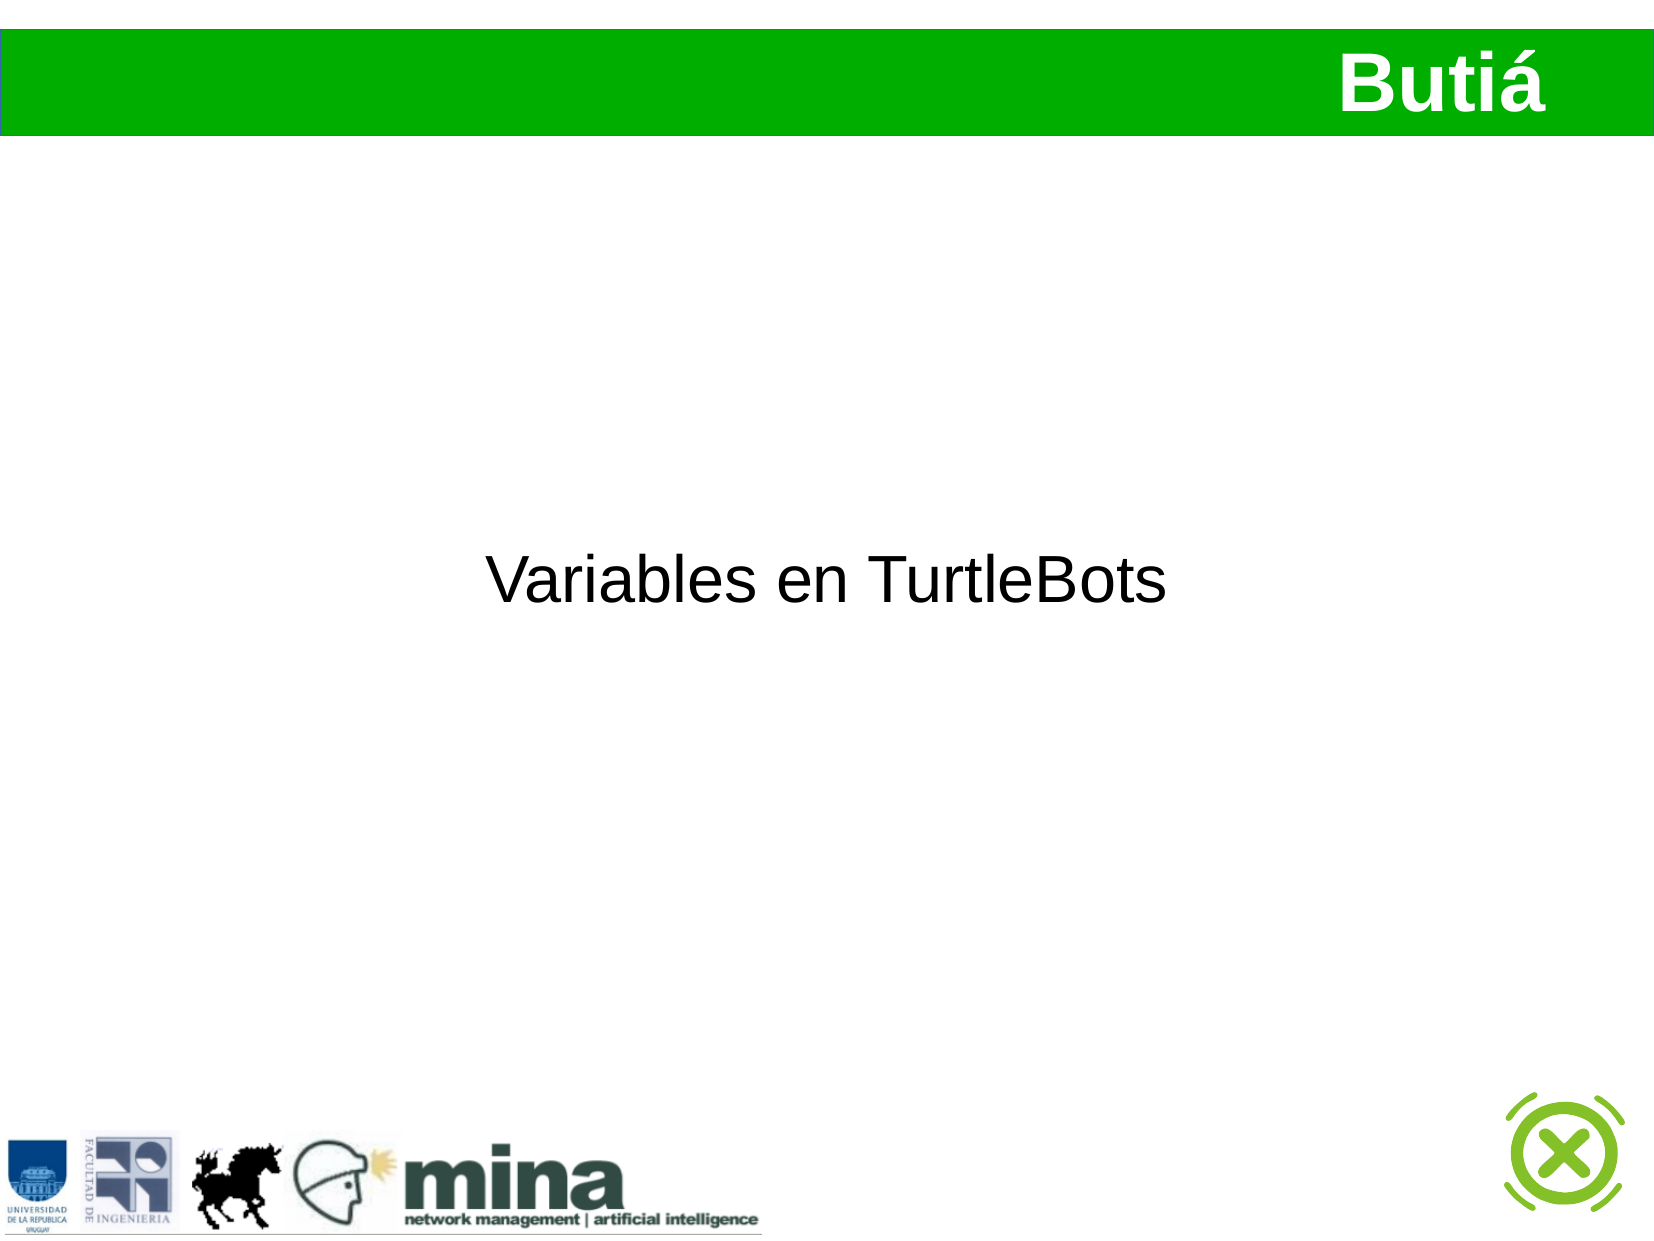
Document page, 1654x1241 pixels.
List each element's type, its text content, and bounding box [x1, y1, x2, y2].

picture [1504, 1092, 1625, 1212]
picture [5, 1130, 762, 1235]
subtitle Variables en TurtleBots [82, 108, 1571, 1051]
